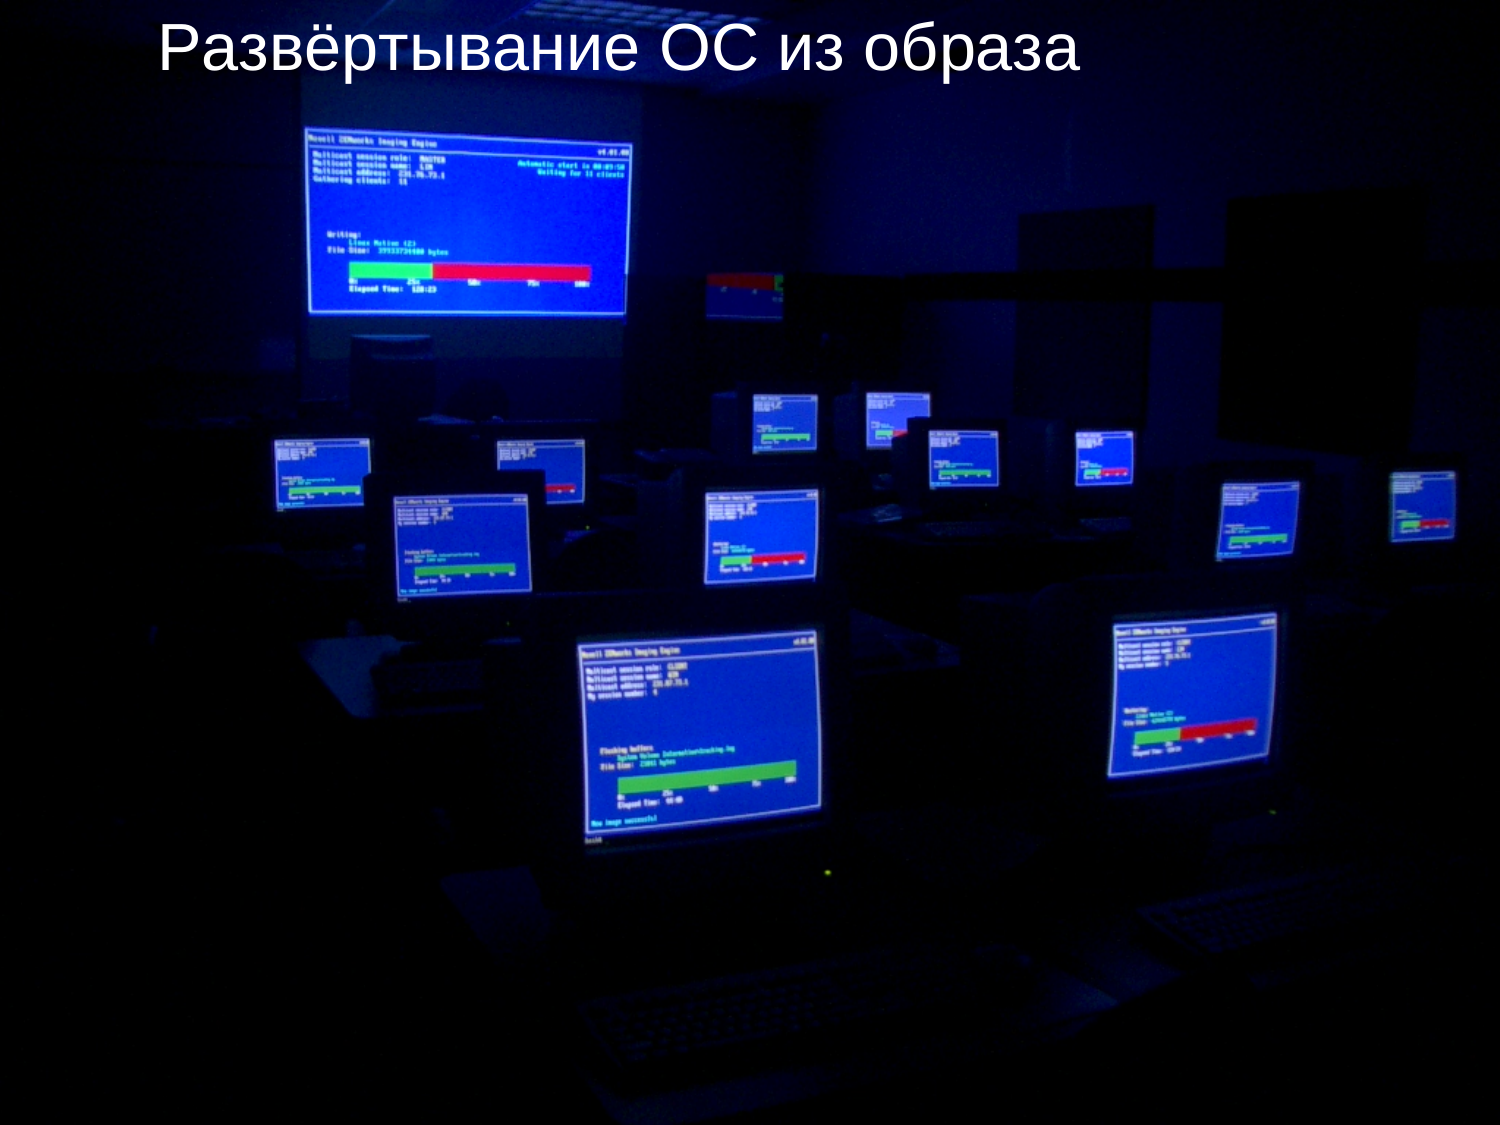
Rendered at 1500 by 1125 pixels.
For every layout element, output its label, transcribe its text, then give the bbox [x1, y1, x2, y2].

title Развёртывание ОС из образа [157, 0, 1412, 107]
picture [0, 0, 1500, 1125]
